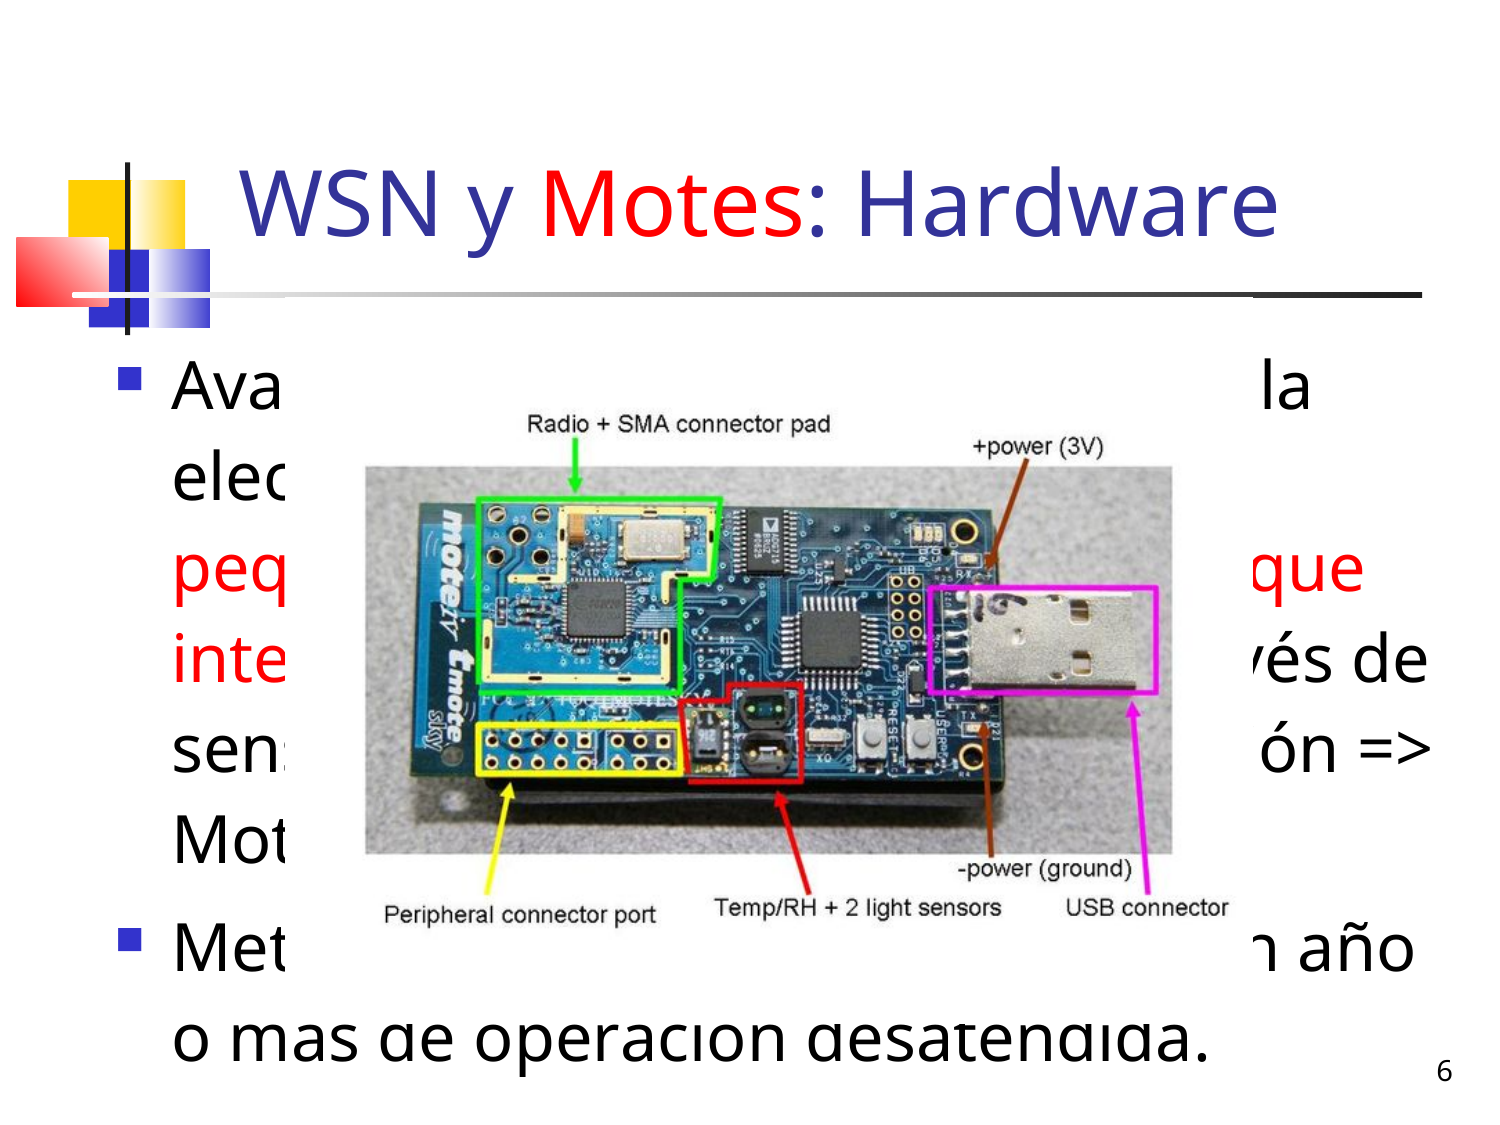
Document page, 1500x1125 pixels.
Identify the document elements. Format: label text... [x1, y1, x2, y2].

title WSN y Motes: Hardware [223, 30, 1310, 271]
list Avances en redes e integración de la electrónica permiten crear nodos pequeños, flexibles, de bajo costo que interactúan con su ambiente a través de sensores, actuadores y comunicación => Motes (nombre en USA) Meta en consumo energético => un año o más de operación desatendida. [1253, 331, 1469, 1007]
text_box <number> [1155, 1024, 1468, 1100]
list Avances en redes e integración de la electrónica permiten crear nodos pequeños, flexibles, de bajo costo que interactúan con su ambiente a través de sensores, actuadores y comunicación => Motes (nombre en USA) Meta en consumo energético => un año o más de operación desatendida. [99, 331, 285, 1007]
picture [285, 297, 1253, 1024]
